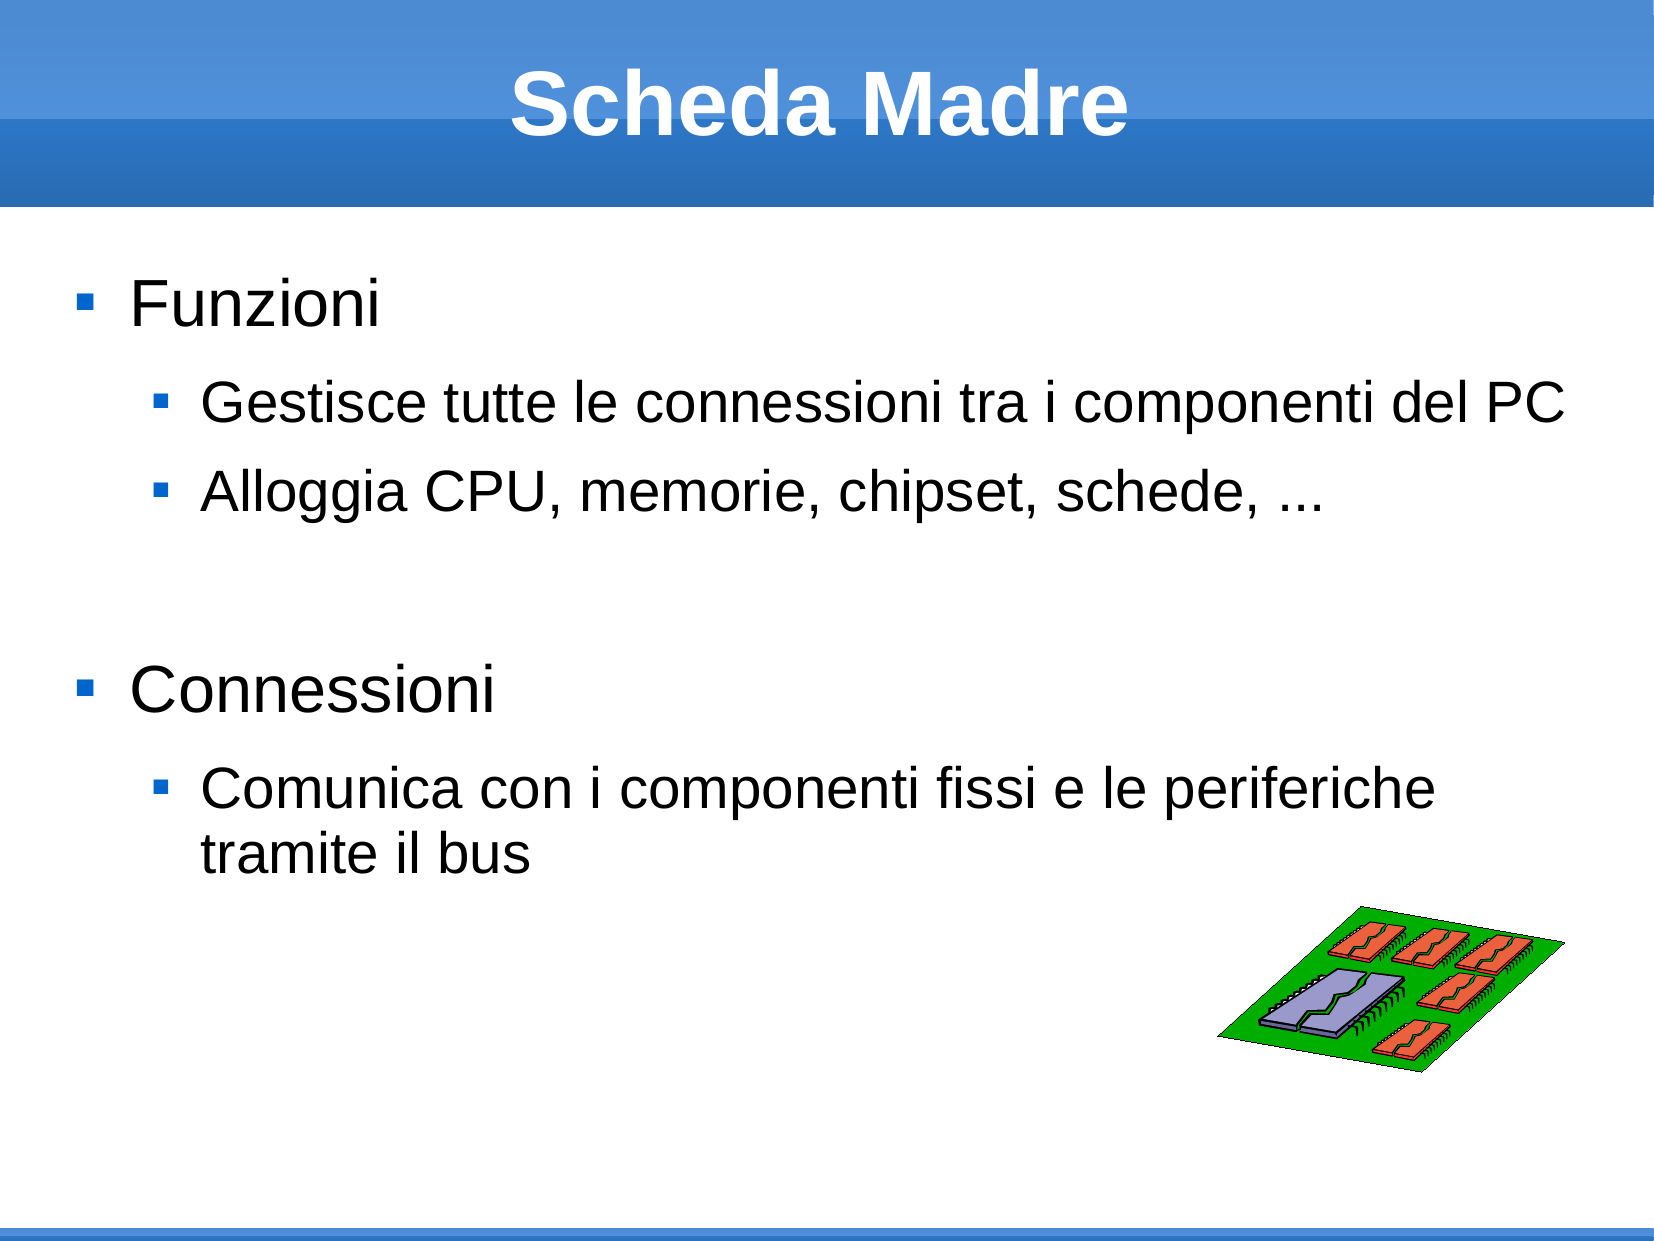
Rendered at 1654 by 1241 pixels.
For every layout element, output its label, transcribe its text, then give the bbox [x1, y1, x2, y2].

list Funzioni Gestisce tutte le connessioni tra i componenti del PC Alloggia CPU, memorie, chipset, schede, ... Connessioni Comunica con i componenti fissi e le periferiche tramite il bus [59, 265, 1595, 1196]
title Scheda Madre [76, 0, 1565, 208]
text_box [1217, 906, 1565, 1073]
